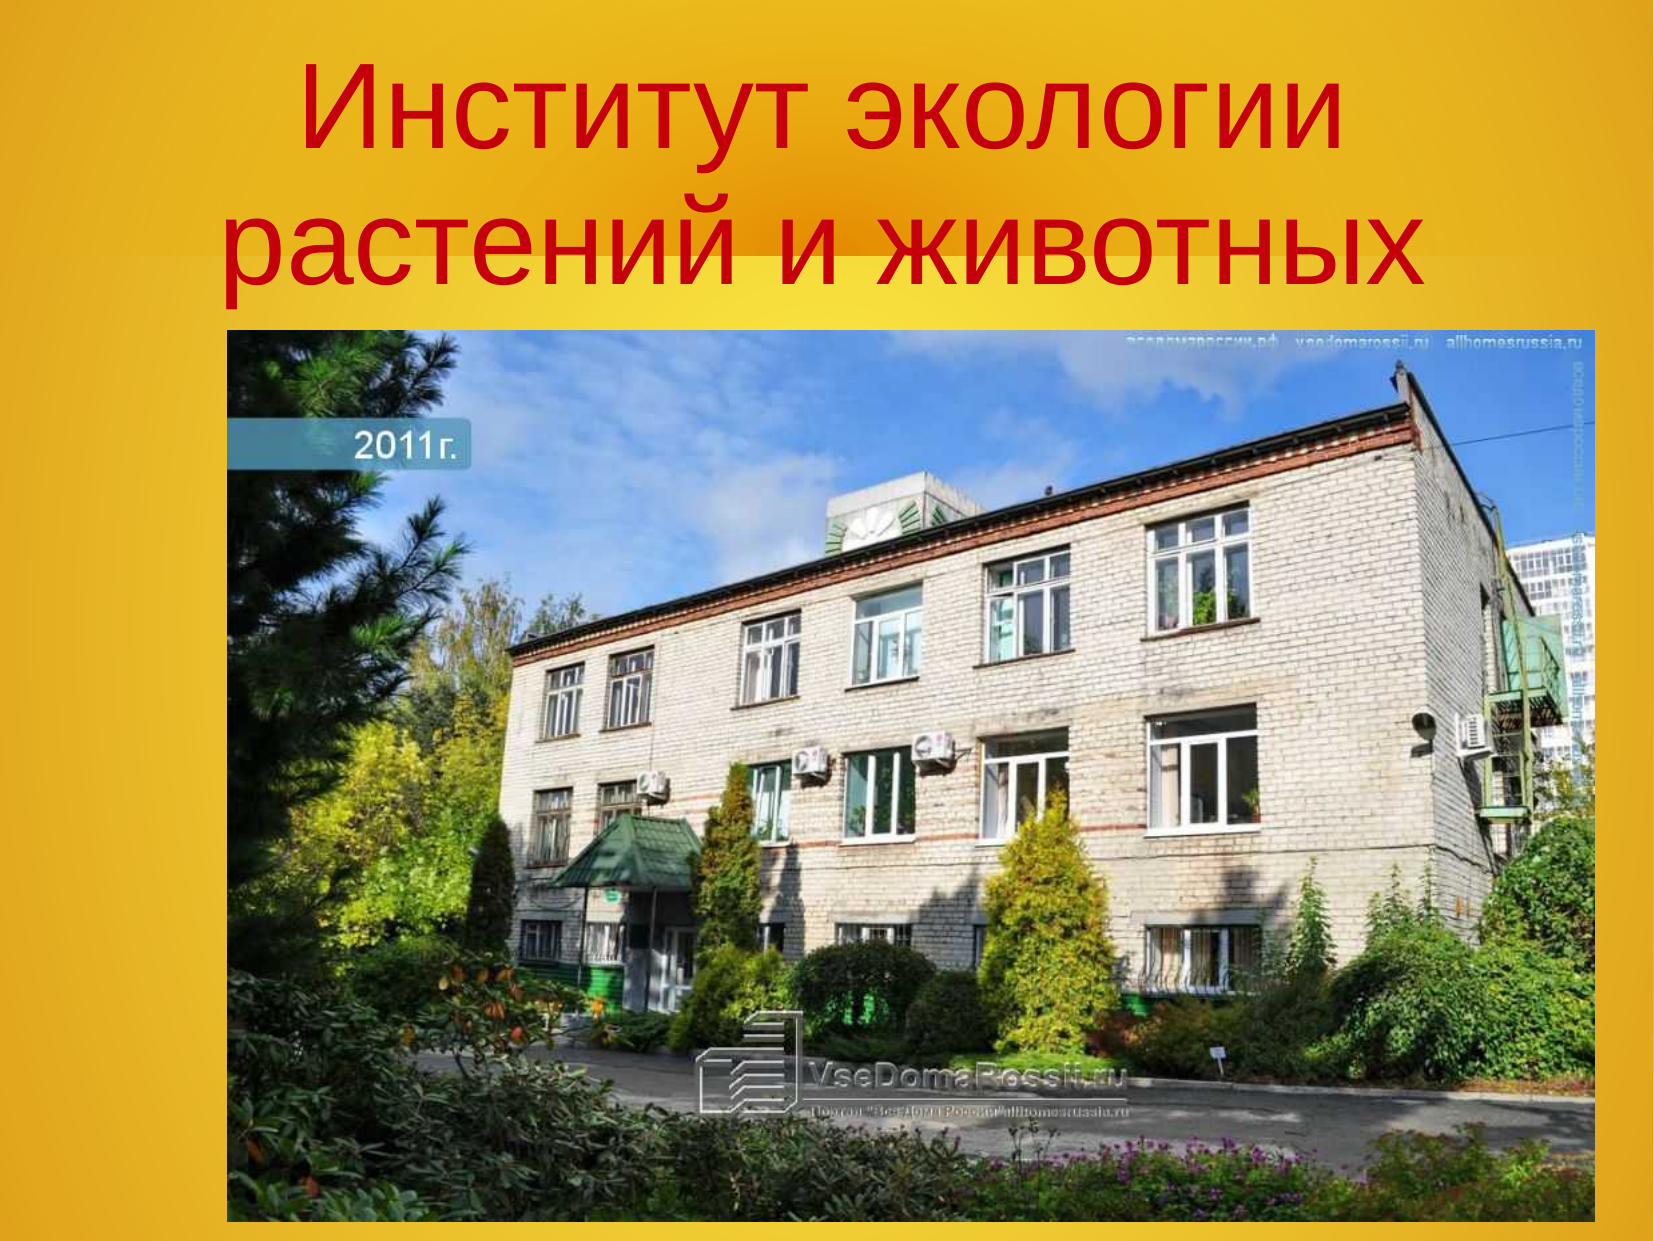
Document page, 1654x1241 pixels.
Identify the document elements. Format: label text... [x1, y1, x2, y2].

picture [227, 330, 1595, 1222]
title Институт экологии растений и животных [78, 37, 1567, 311]
